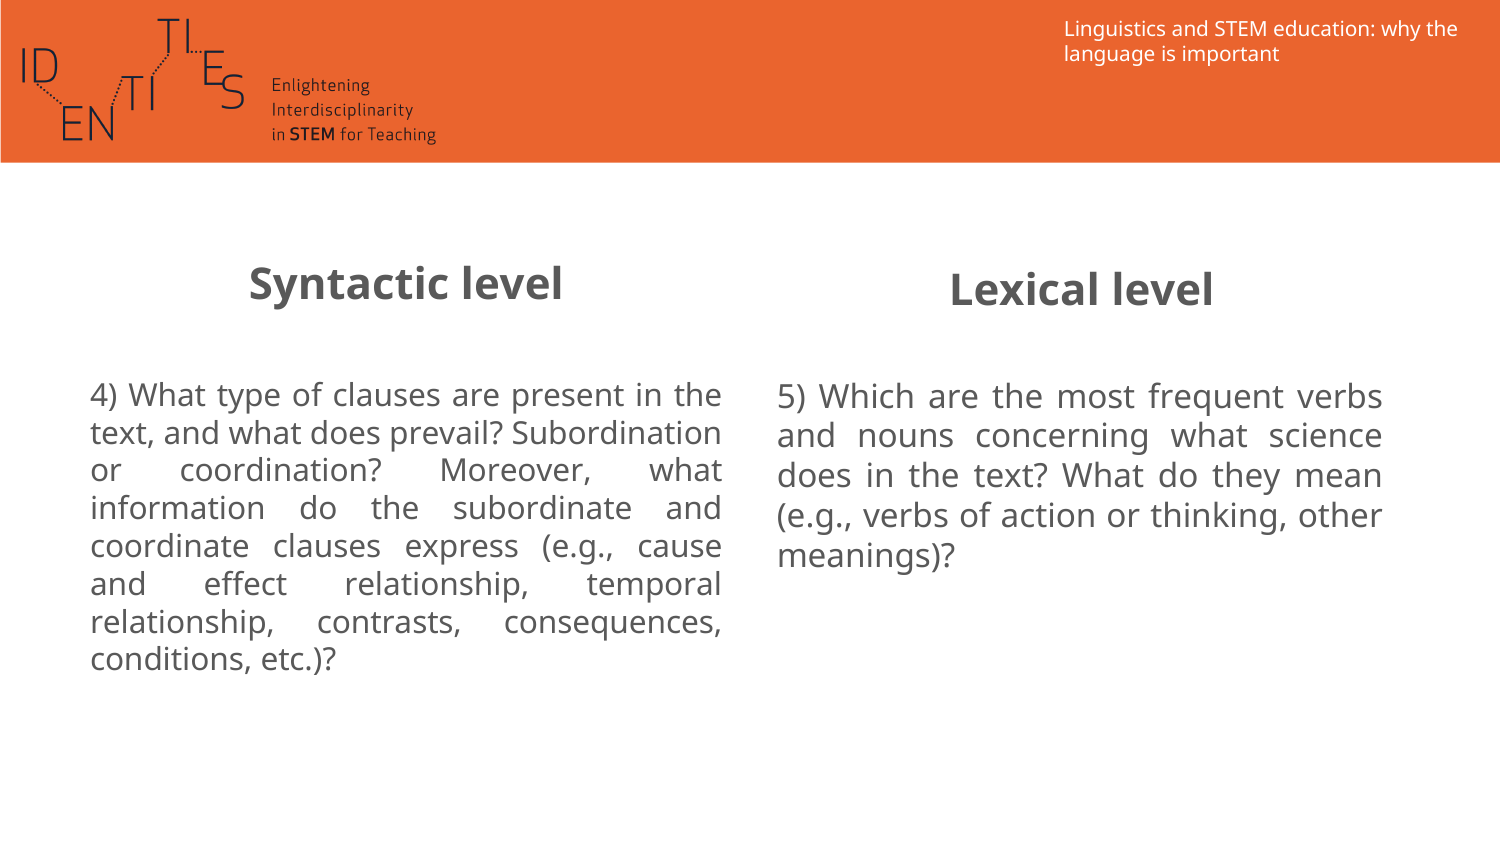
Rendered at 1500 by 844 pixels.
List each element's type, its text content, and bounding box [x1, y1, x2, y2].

text_box [0, 0, 1500, 163]
list Lexical level [750, 242, 1414, 322]
text_box Linguistics and STEM education: why the language is important [1048, 7, 1500, 155]
list 5) Which are the most frequent verbs and nouns concerning what science does in the text? What do they mean (e.g., verbs of action or thinking, other meanings)? [761, 367, 1426, 659]
list 4) What type of clauses are present in the text, and what does prevail? Subordination or coordination? Moreover, what information do the subordinate and coordinate clauses express (e.g., cause and effect relationship, temporal relationship, contrasts, consequences, conditions, etc.)? [75, 367, 738, 722]
list Syntactic level [75, 242, 738, 322]
picture [22, 15, 436, 148]
